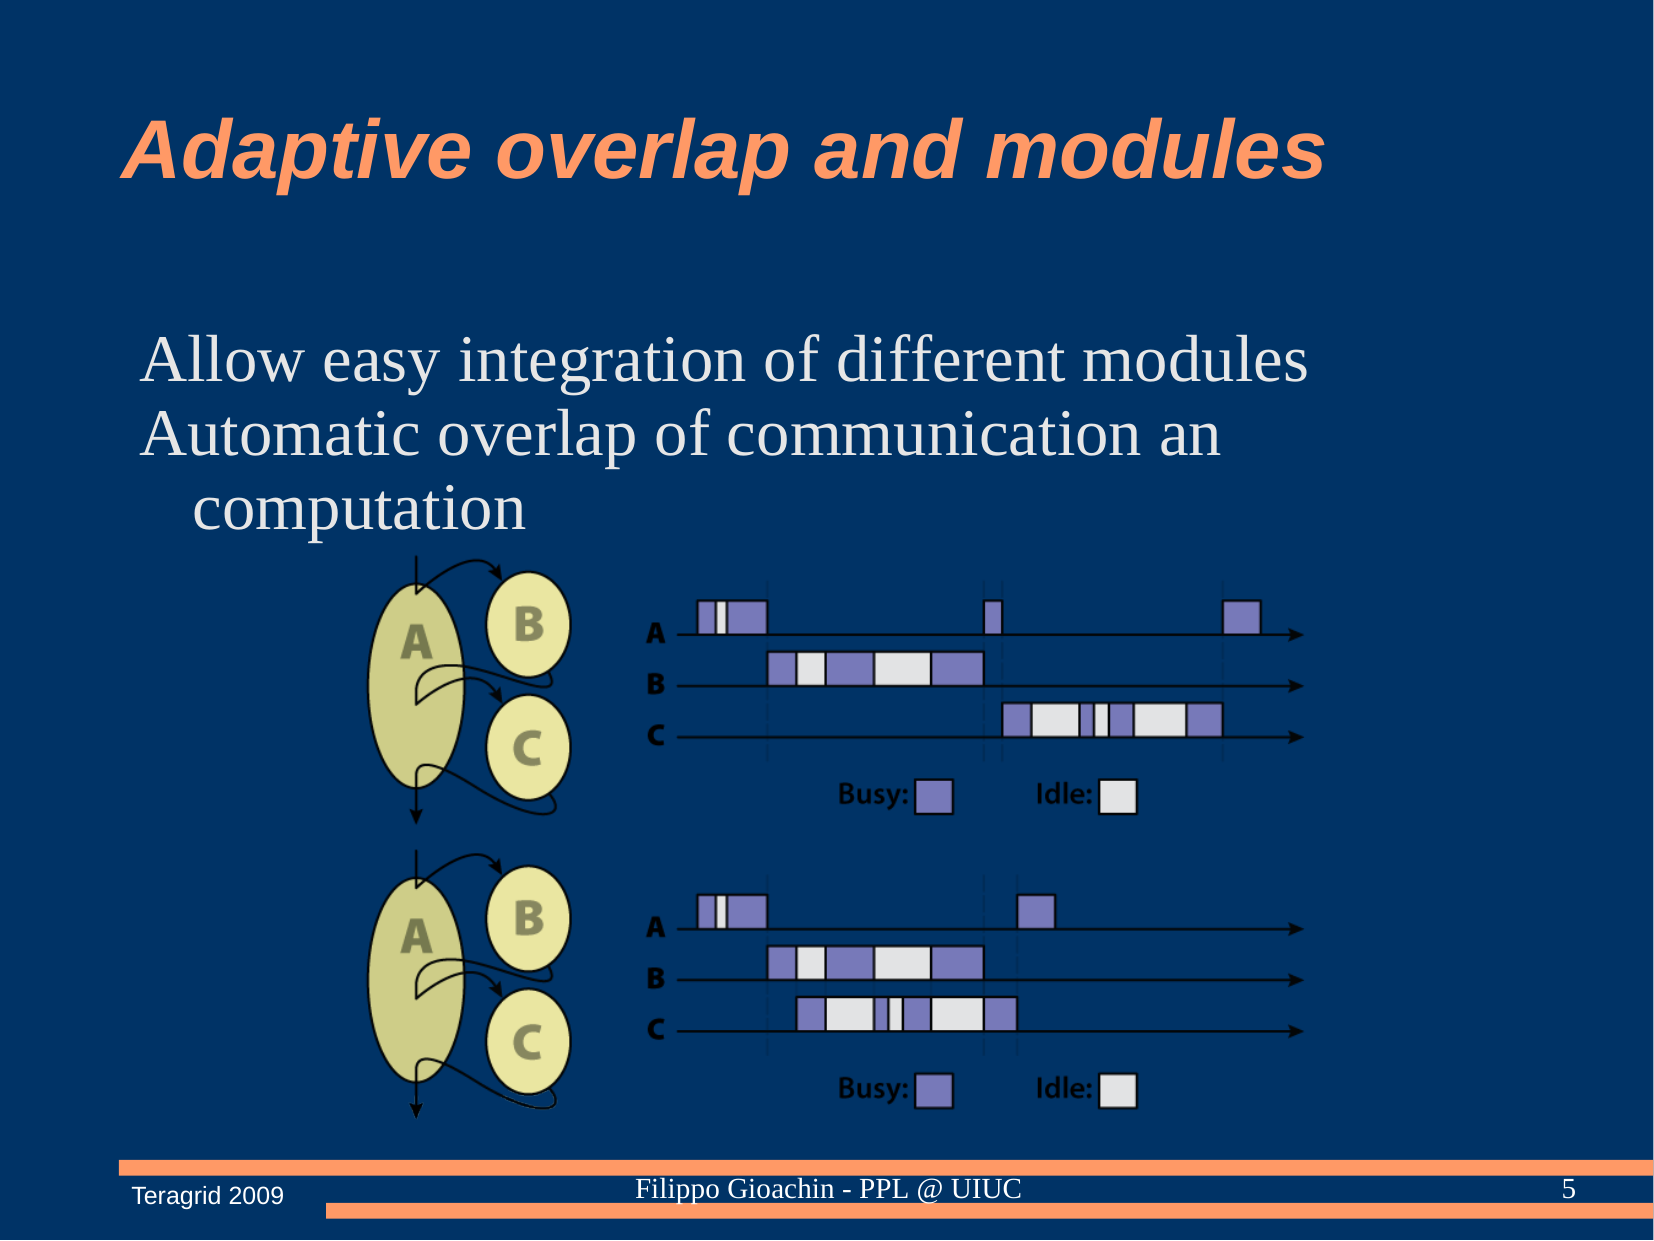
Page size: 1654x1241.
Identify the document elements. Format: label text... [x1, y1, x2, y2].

picture [356, 544, 1320, 1126]
title Adaptive overlap and modules [121, 46, 1534, 254]
list Allow easy integration of different modules Automatic overlap of communication an computation [121, 322, 1561, 1133]
